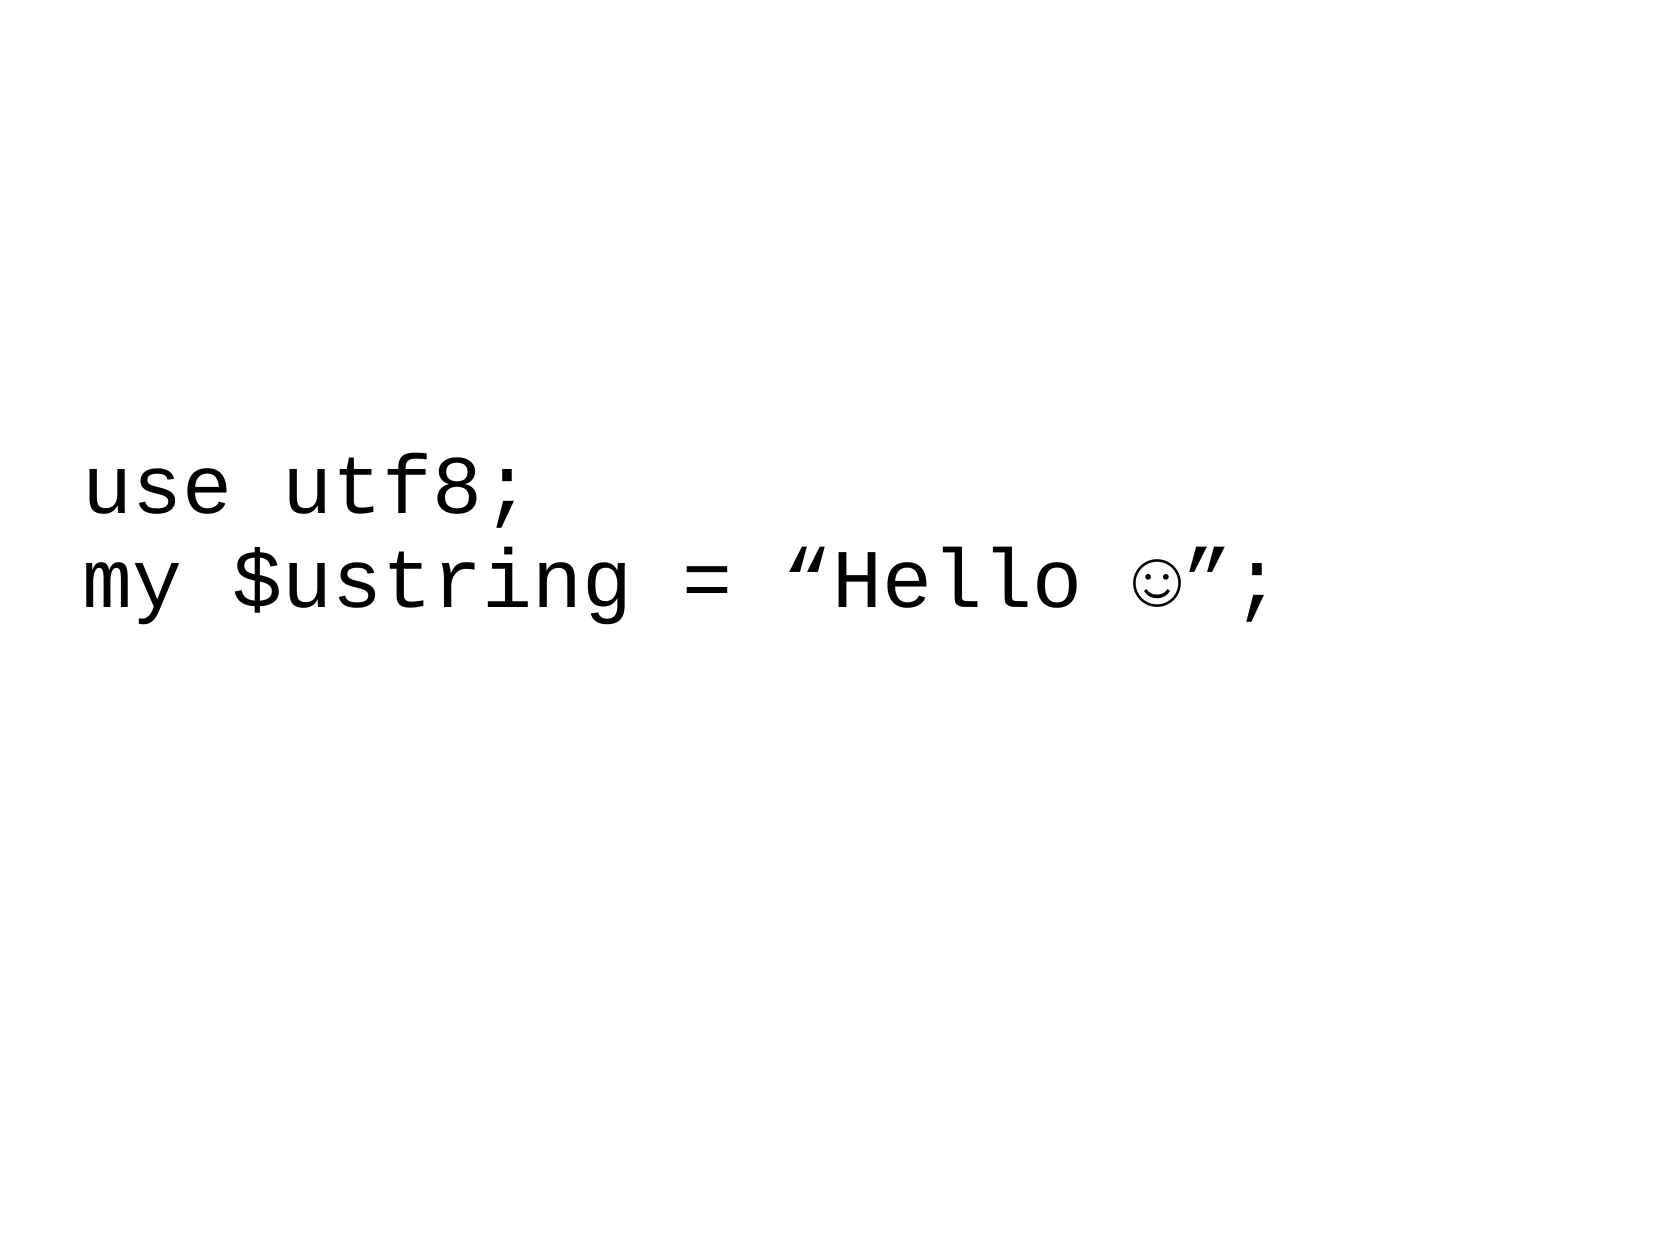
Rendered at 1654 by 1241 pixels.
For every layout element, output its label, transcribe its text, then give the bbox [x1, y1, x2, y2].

title use utf8; my $ustring = “Hello ☺”; [82, 56, 1571, 1115]
